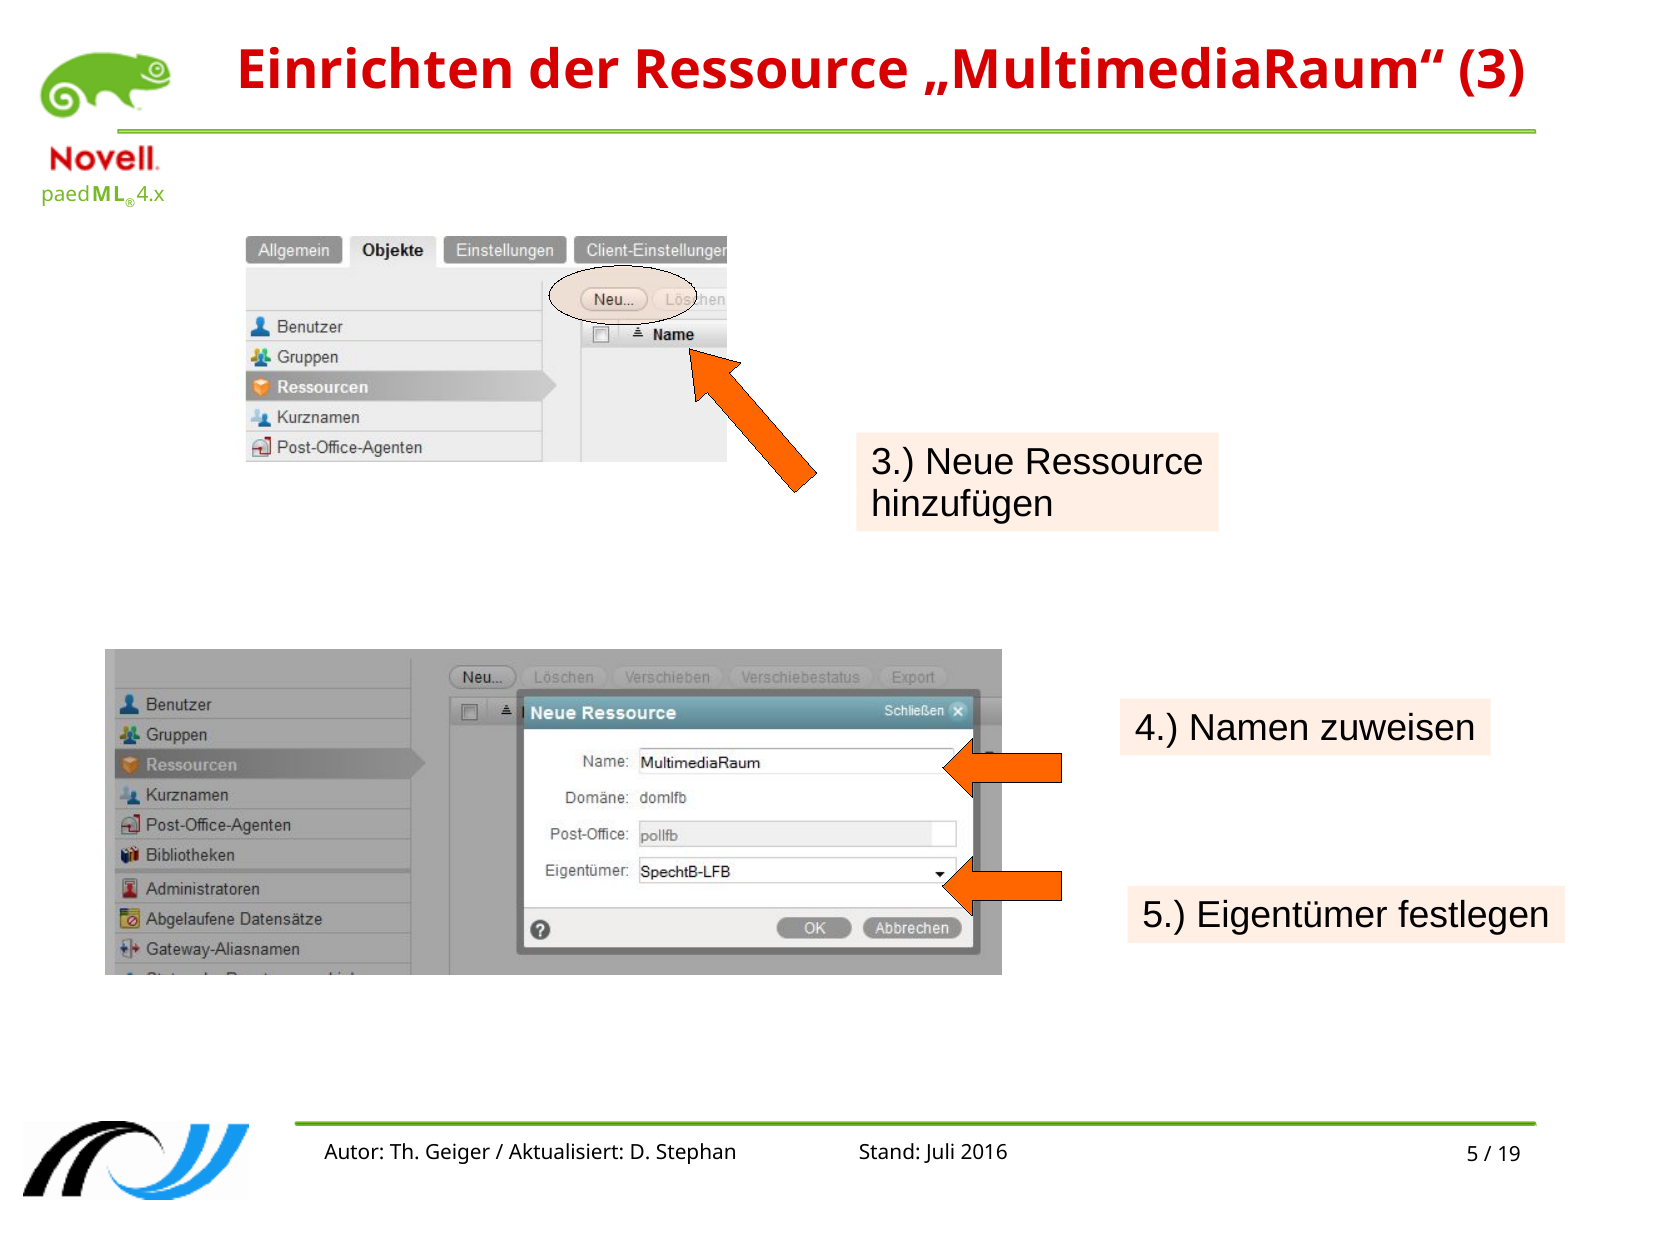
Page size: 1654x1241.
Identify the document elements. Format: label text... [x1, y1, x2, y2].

title Einrichten der Ressource „MultimediaRaum“ (3) [236, 2, 1565, 134]
text_box 5.) Eigentümer festlegen [1127, 885, 1565, 943]
text_box [689, 348, 817, 493]
text_box [548, 265, 697, 325]
text_box 3.) Neue Ressource hinzufügen [856, 432, 1219, 532]
text_box 4.) Namen zuweisen [1120, 698, 1491, 756]
picture [236, 236, 727, 462]
picture [105, 649, 1002, 975]
picture [23, 1121, 249, 1200]
picture [26, 35, 184, 193]
text_box [942, 856, 1062, 916]
text_box [942, 738, 1062, 798]
